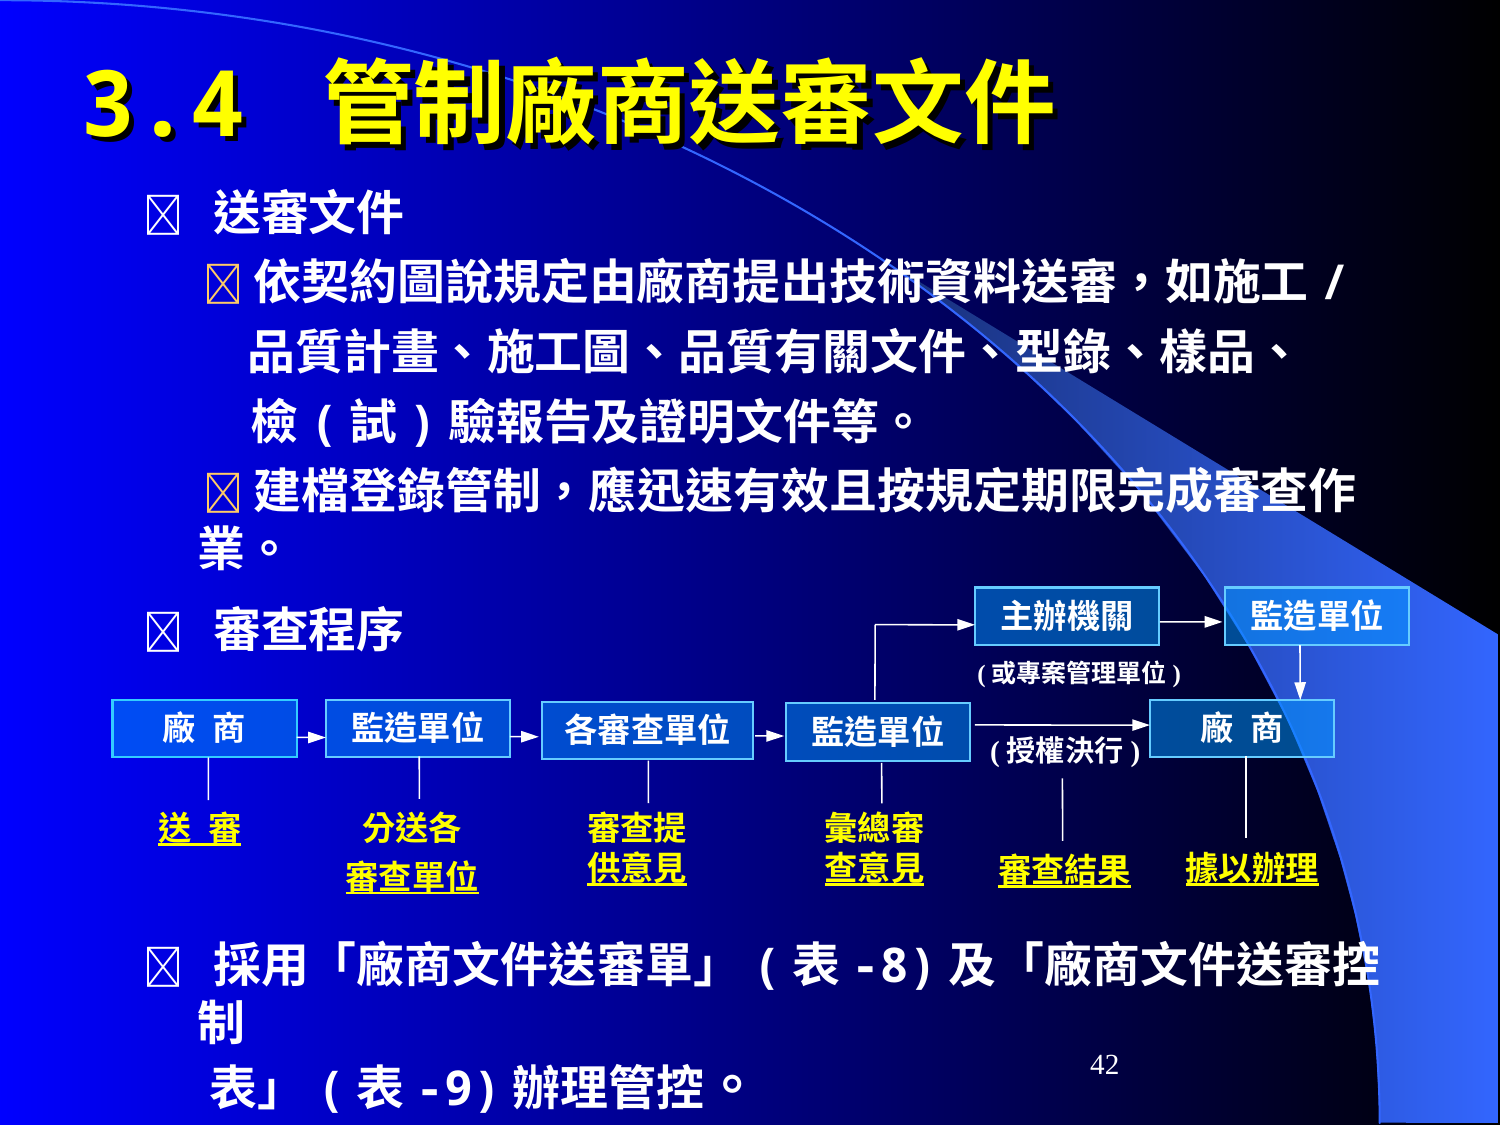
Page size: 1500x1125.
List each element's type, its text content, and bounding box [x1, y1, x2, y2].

text_box 審查結果 [977, 841, 1153, 897]
text_box 主辦機關 [975, 587, 1160, 645]
text_box 監造單位 [325, 699, 511, 758]
text_box (授權決行) [975, 725, 1213, 776]
text_box 彙總審 查意見 [787, 800, 963, 896]
text_box 廠 商 [112, 699, 297, 758]
text_box 廠 商 [1149, 699, 1335, 758]
text_box 送 審 [112, 800, 288, 856]
text_box 監造單位 [785, 703, 971, 761]
title 3.4 管制廠商送審文件 [65, 6, 1341, 194]
text_box (或專案管理單位) [962, 650, 1201, 696]
text_box 各審查單位 [542, 701, 754, 760]
text_box 審查提 供意見 [549, 800, 725, 896]
text_box 分送各 審查單位 [324, 800, 500, 906]
text_box 監造單位 [1224, 587, 1410, 645]
list  送審文件 依契約圖說規定由廠商提出技術資料送審，如施工/ 品質計畫、施工圖、品質有關文件、型錄、樣品、 檢(試)驗報告及證明文件等。 建檔登錄管制，應迅速有效且按規定期限完成審查作業。  審查程序  採用「廠商文件送審單」(表-8)及「廠商文件送審控制 表」(表-9)辦理管控。 [75, 174, 1413, 1125]
text_box 據以辦理 [1165, 840, 1340, 896]
